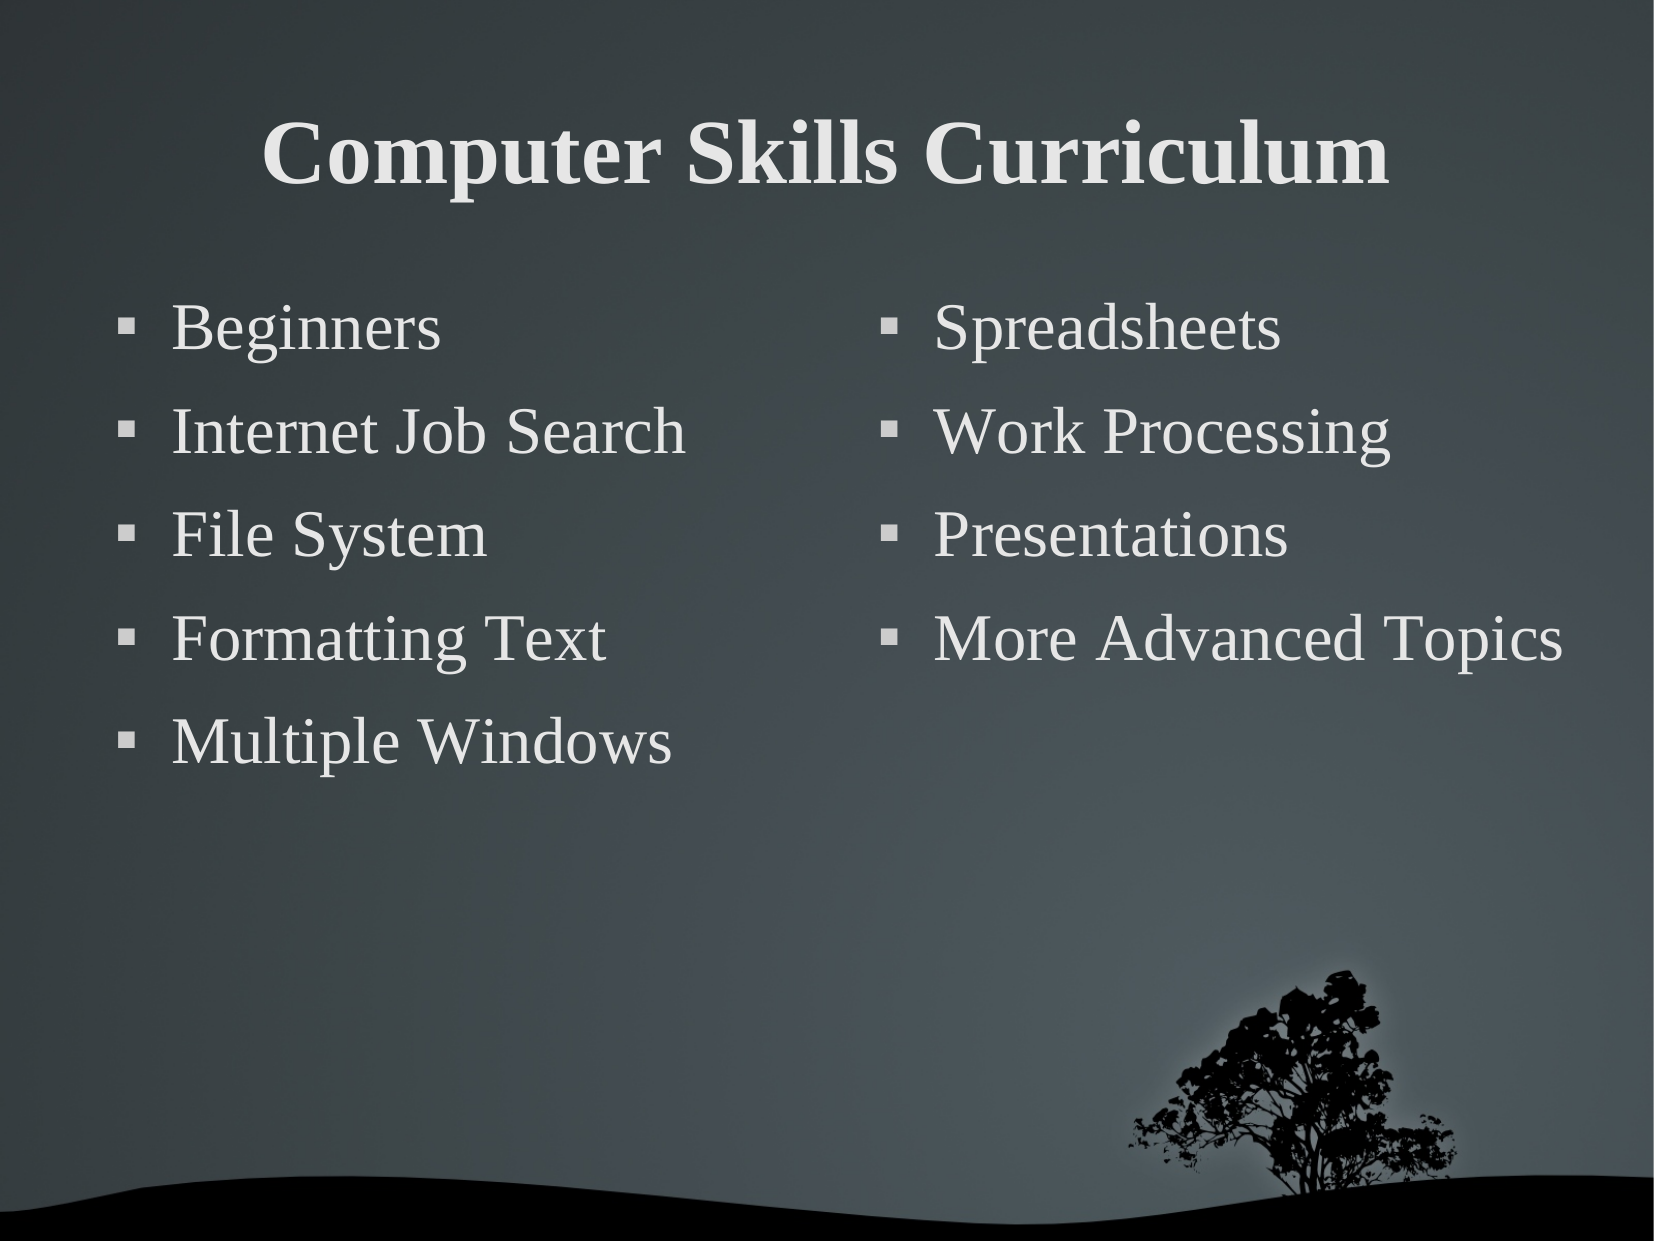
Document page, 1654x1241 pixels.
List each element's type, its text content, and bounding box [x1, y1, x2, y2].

list Beginners Internet Job Search File System Formatting Text Multiple Windows [82, 290, 809, 1109]
title Computer Skills Curriculum [82, 49, 1571, 257]
picture [0, 0, 1654, 1241]
list Spreadsheets Work Processing Presentations More Advanced Topics [845, 290, 1572, 1109]
